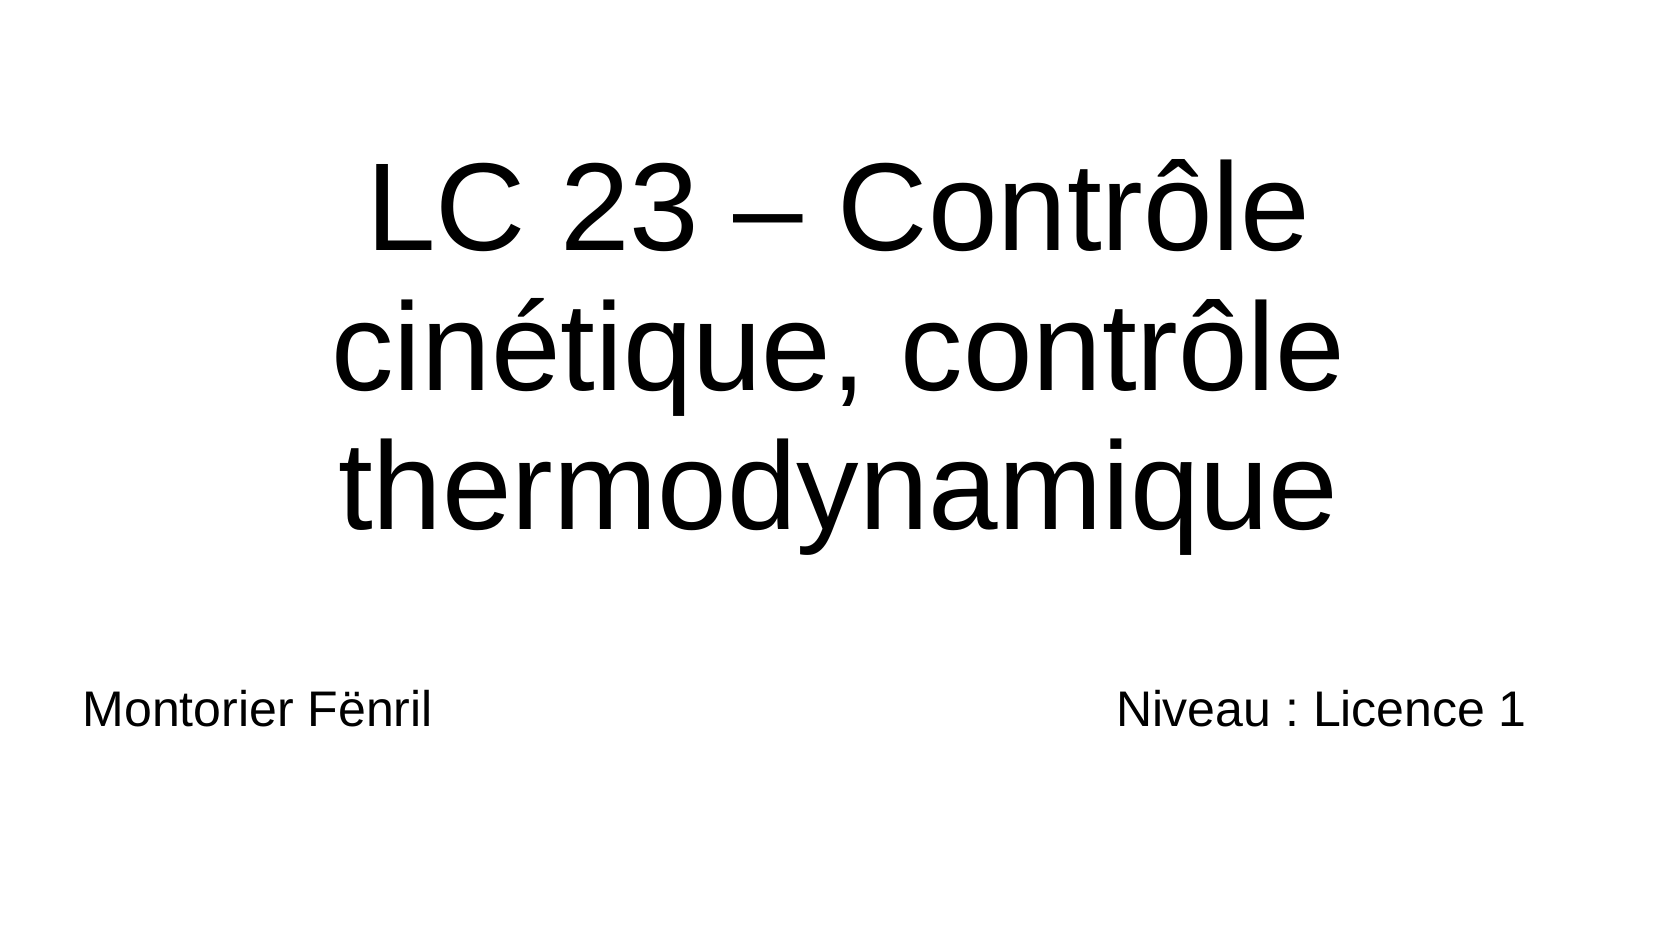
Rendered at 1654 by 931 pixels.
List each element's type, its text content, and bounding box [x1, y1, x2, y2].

title LC 23 – Contrôle cinétique, contrôle thermodynamique [94, 136, 1583, 557]
subtitle Montorier Fënril Niveau : Licence 1 [82, 661, 1571, 758]
